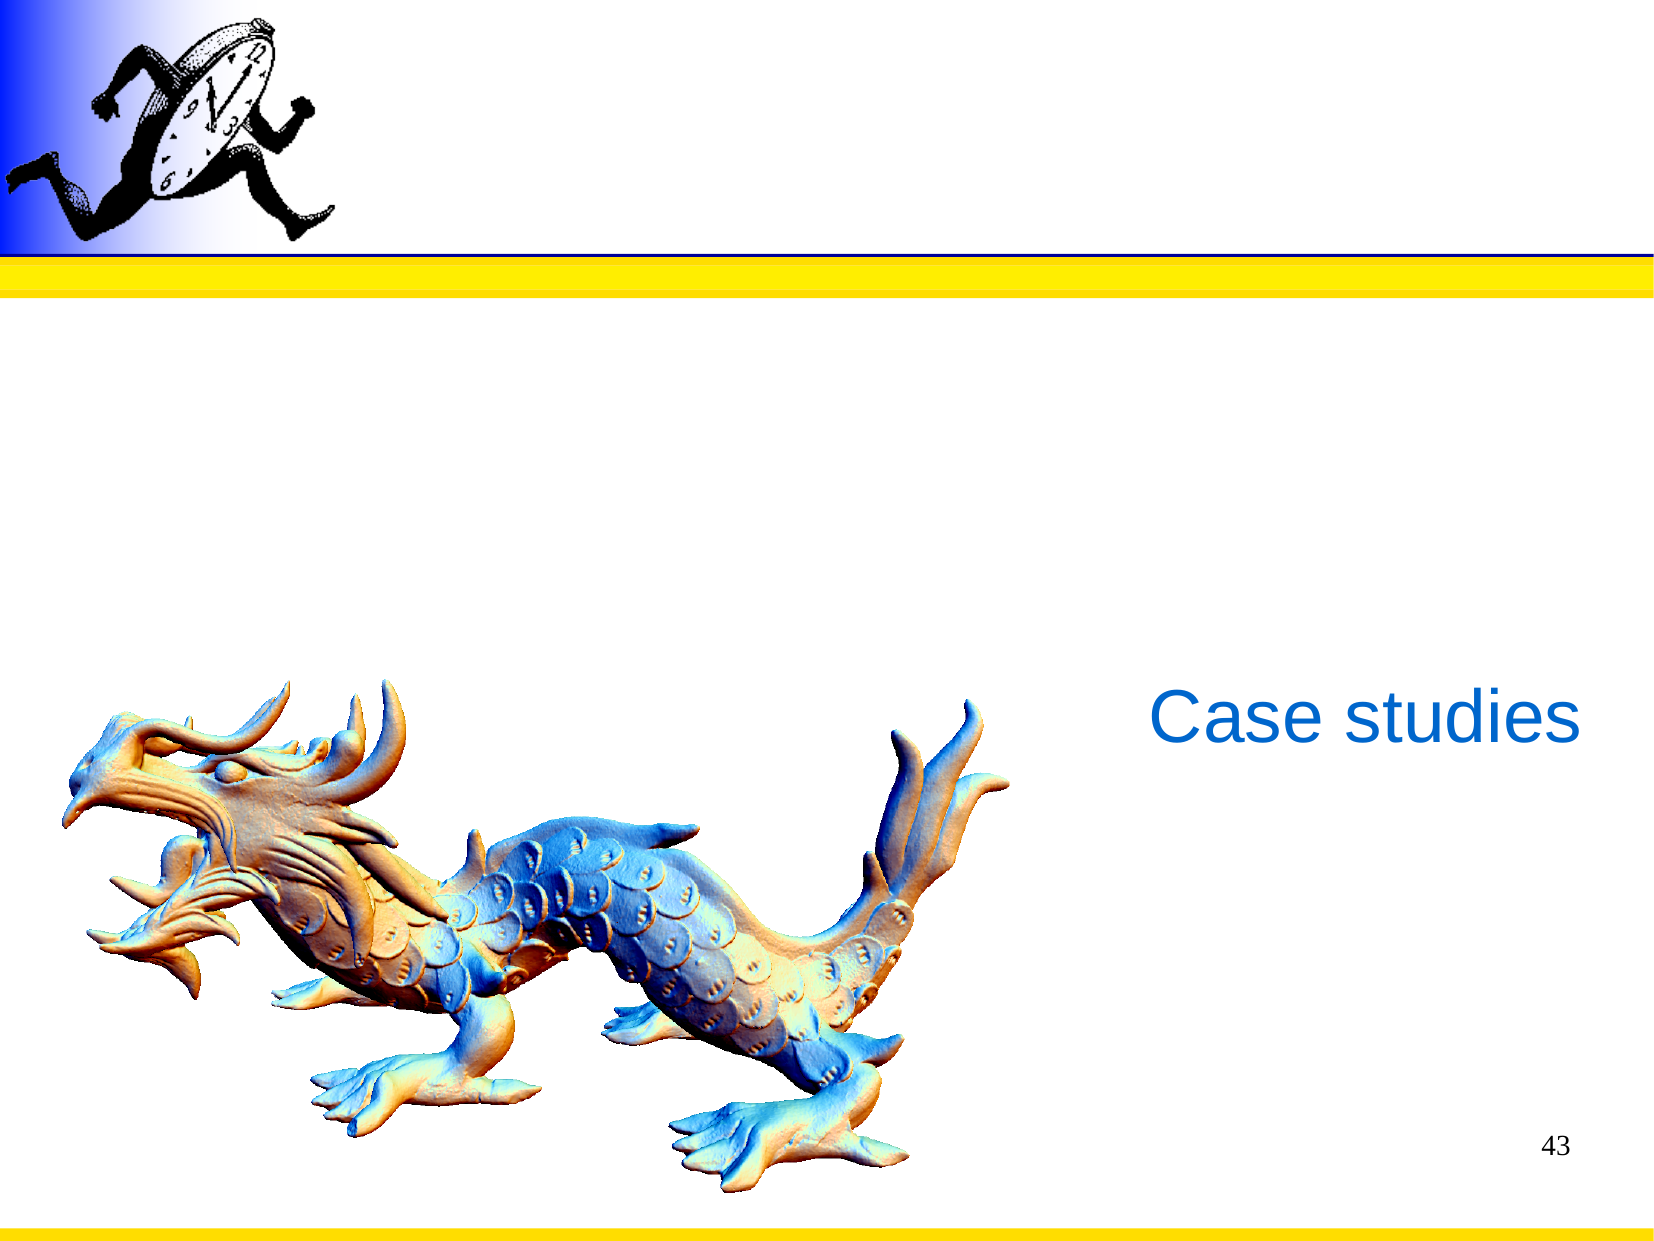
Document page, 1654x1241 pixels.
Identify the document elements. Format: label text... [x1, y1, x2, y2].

picture [4, 9, 343, 253]
subtitle Case studies [82, 314, 1583, 1119]
picture [55, 677, 1016, 1197]
